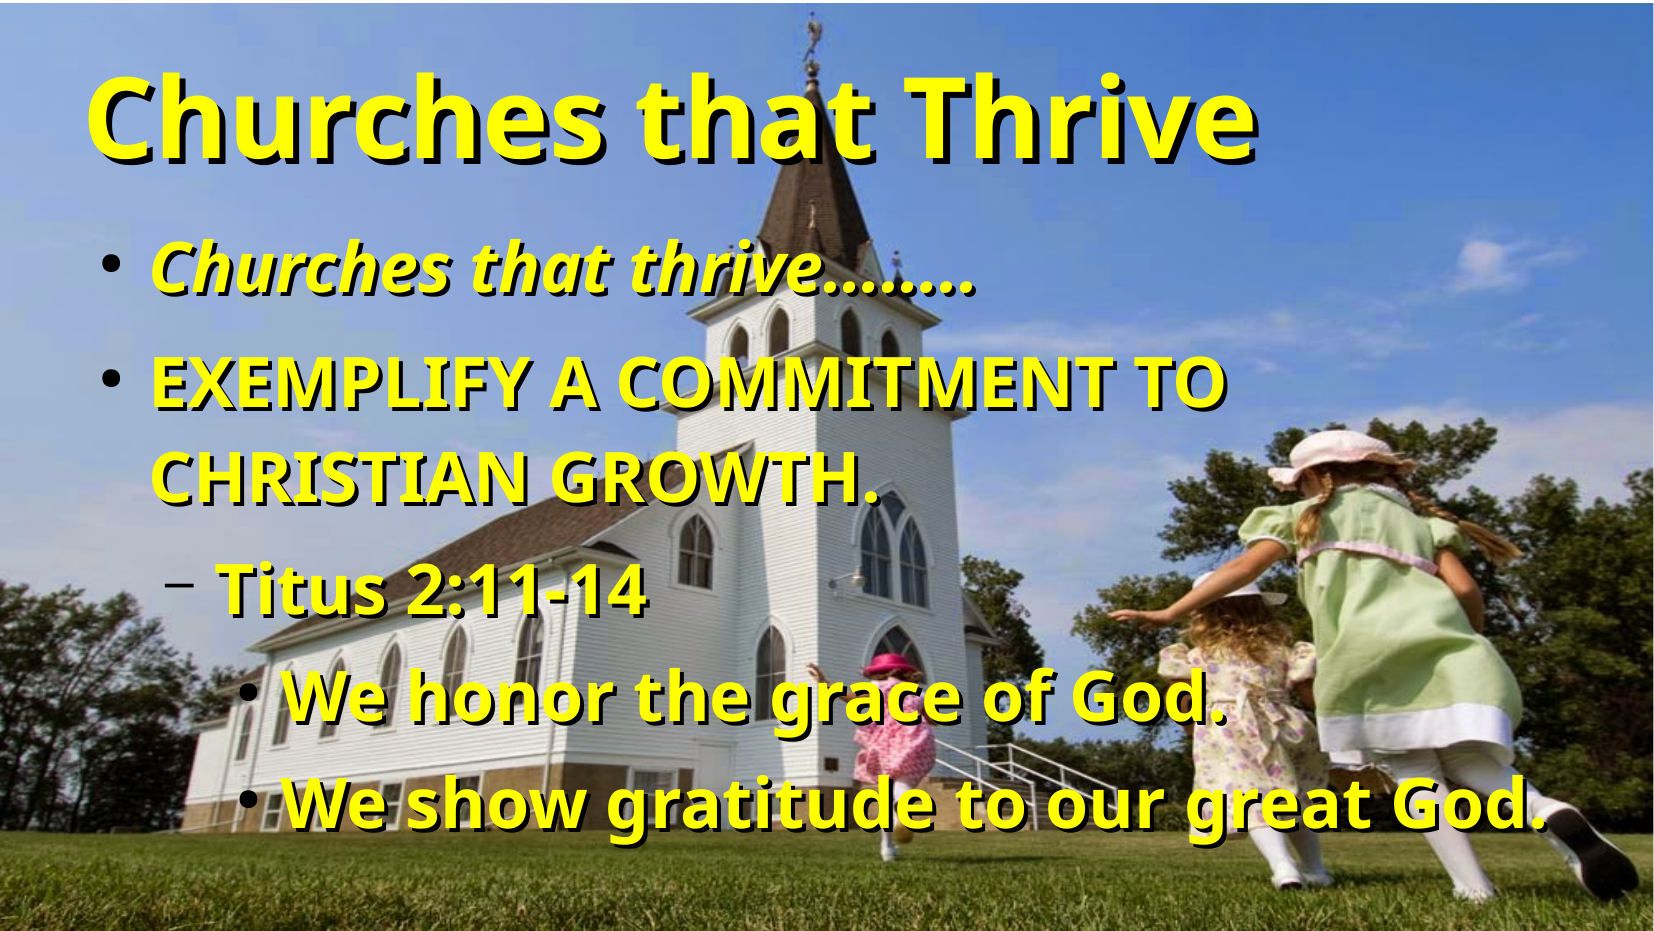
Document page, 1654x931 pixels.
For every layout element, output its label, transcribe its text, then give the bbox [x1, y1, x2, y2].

title Churches that Thrive [82, 37, 1571, 193]
list Churches that thrive…….. EXEMPLIFY A COMMITMENT TO CHRISTIAN GROWTH. Titus 2:11-14 We honor the grace of God. We show gratitude to our great God. [82, 217, 1571, 886]
picture [0, 3, 1654, 931]
